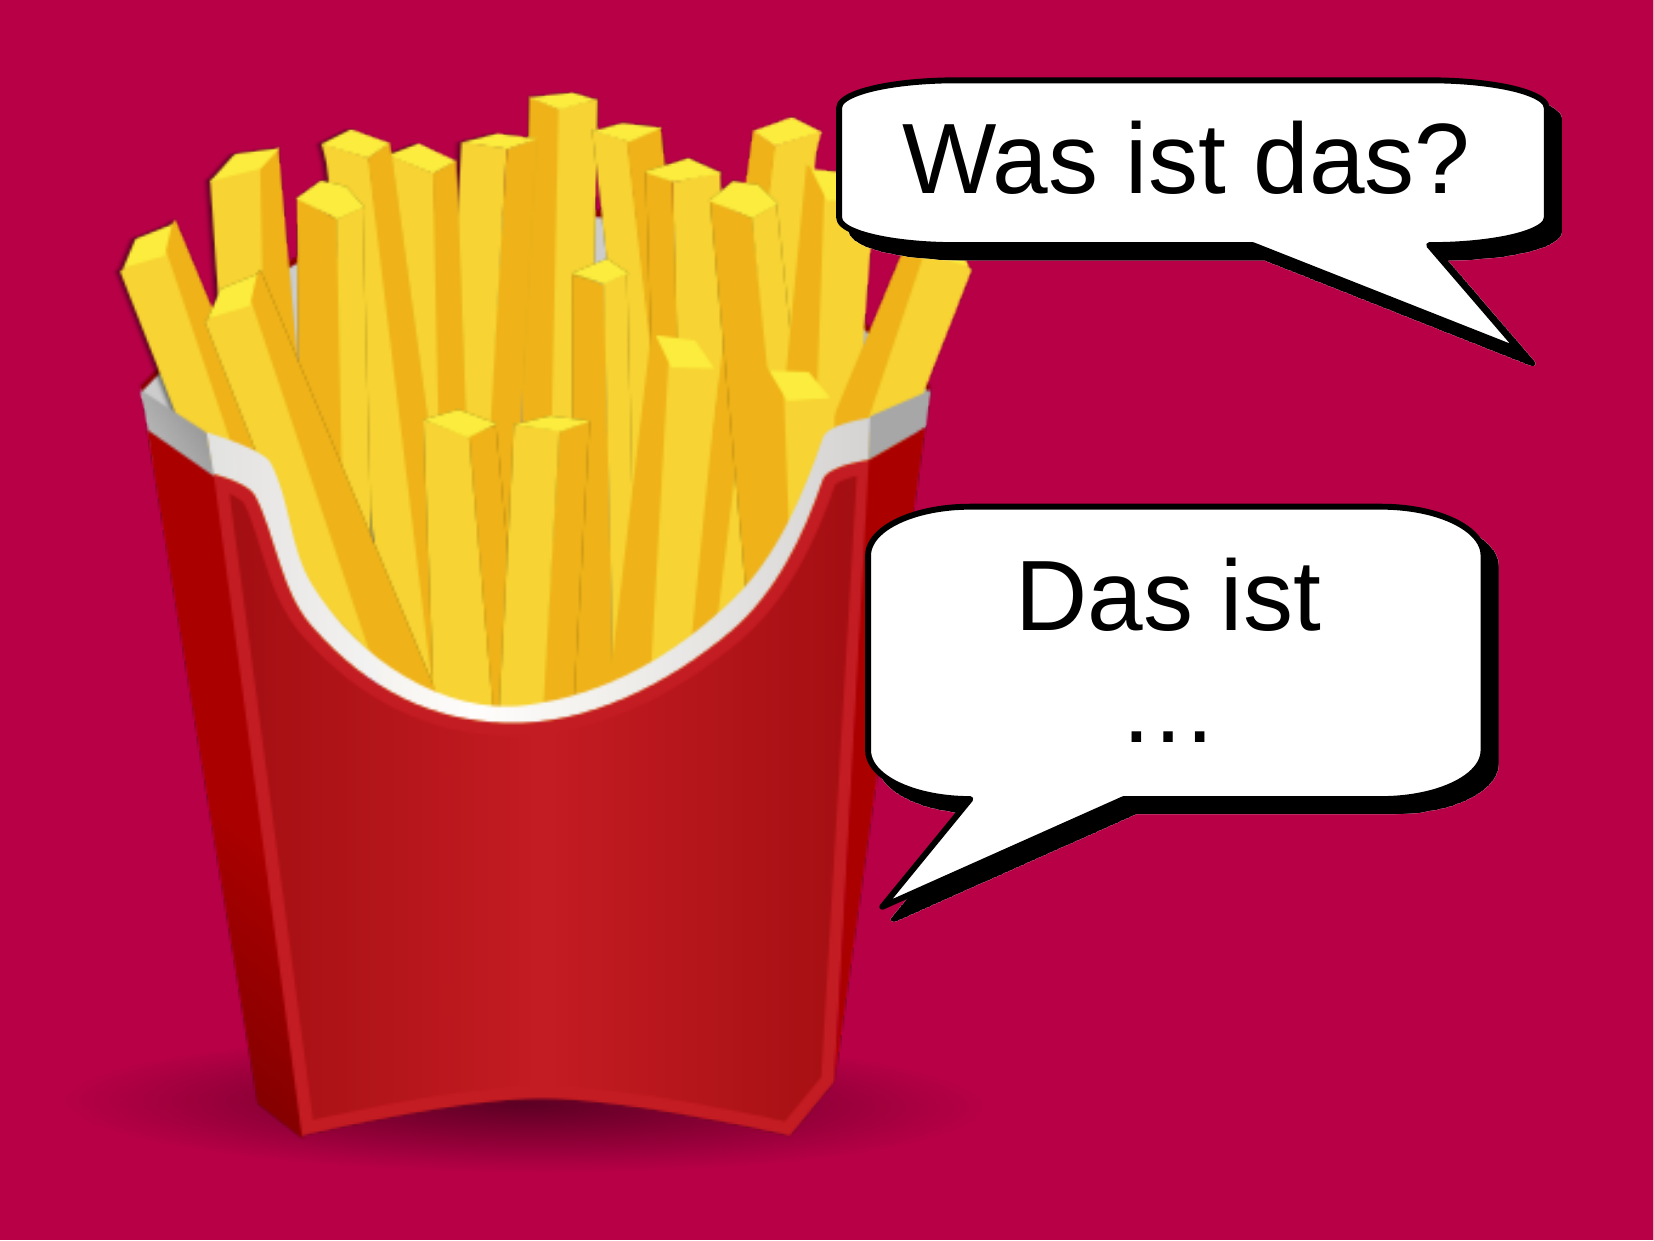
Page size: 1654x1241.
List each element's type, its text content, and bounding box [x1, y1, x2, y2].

text_box [880, 506, 1471, 532]
picture [0, 11, 1119, 1225]
text_box Was ist das? [839, 95, 1534, 226]
text_box [877, 771, 1474, 907]
text_box [844, 80, 1547, 351]
text_box Das ist … [821, 532, 1516, 771]
